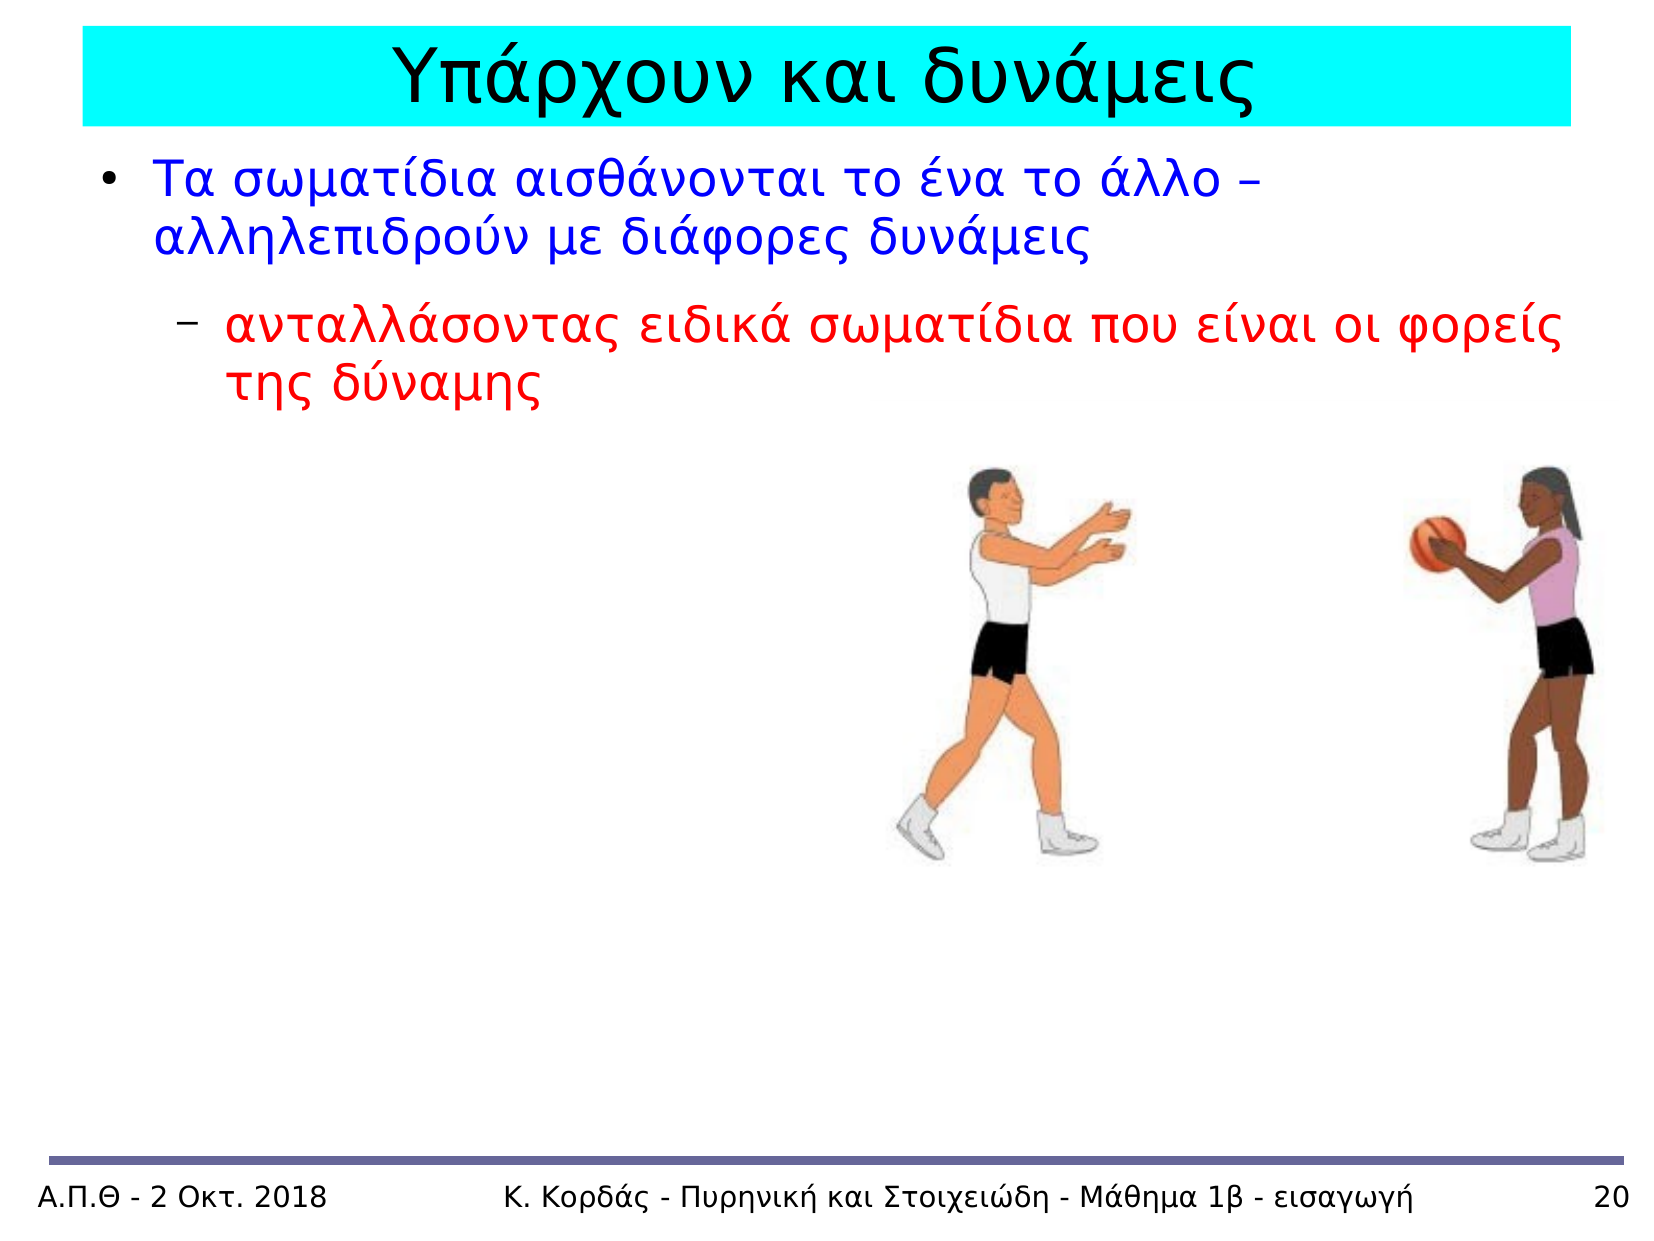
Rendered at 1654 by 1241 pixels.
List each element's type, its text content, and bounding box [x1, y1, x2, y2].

list Τα σωματίδια αισθάνονται το ένα το άλλο – αλληλεπιδρούν με διάφορες δυνάμεις ανταλλάσοντας ειδικά σωματίδια που είναι οι φορείς της δύναμης [82, 150, 1571, 1127]
picture [870, 399, 1619, 869]
title Υπάρχουν και δυνάμεις [82, 25, 1571, 127]
